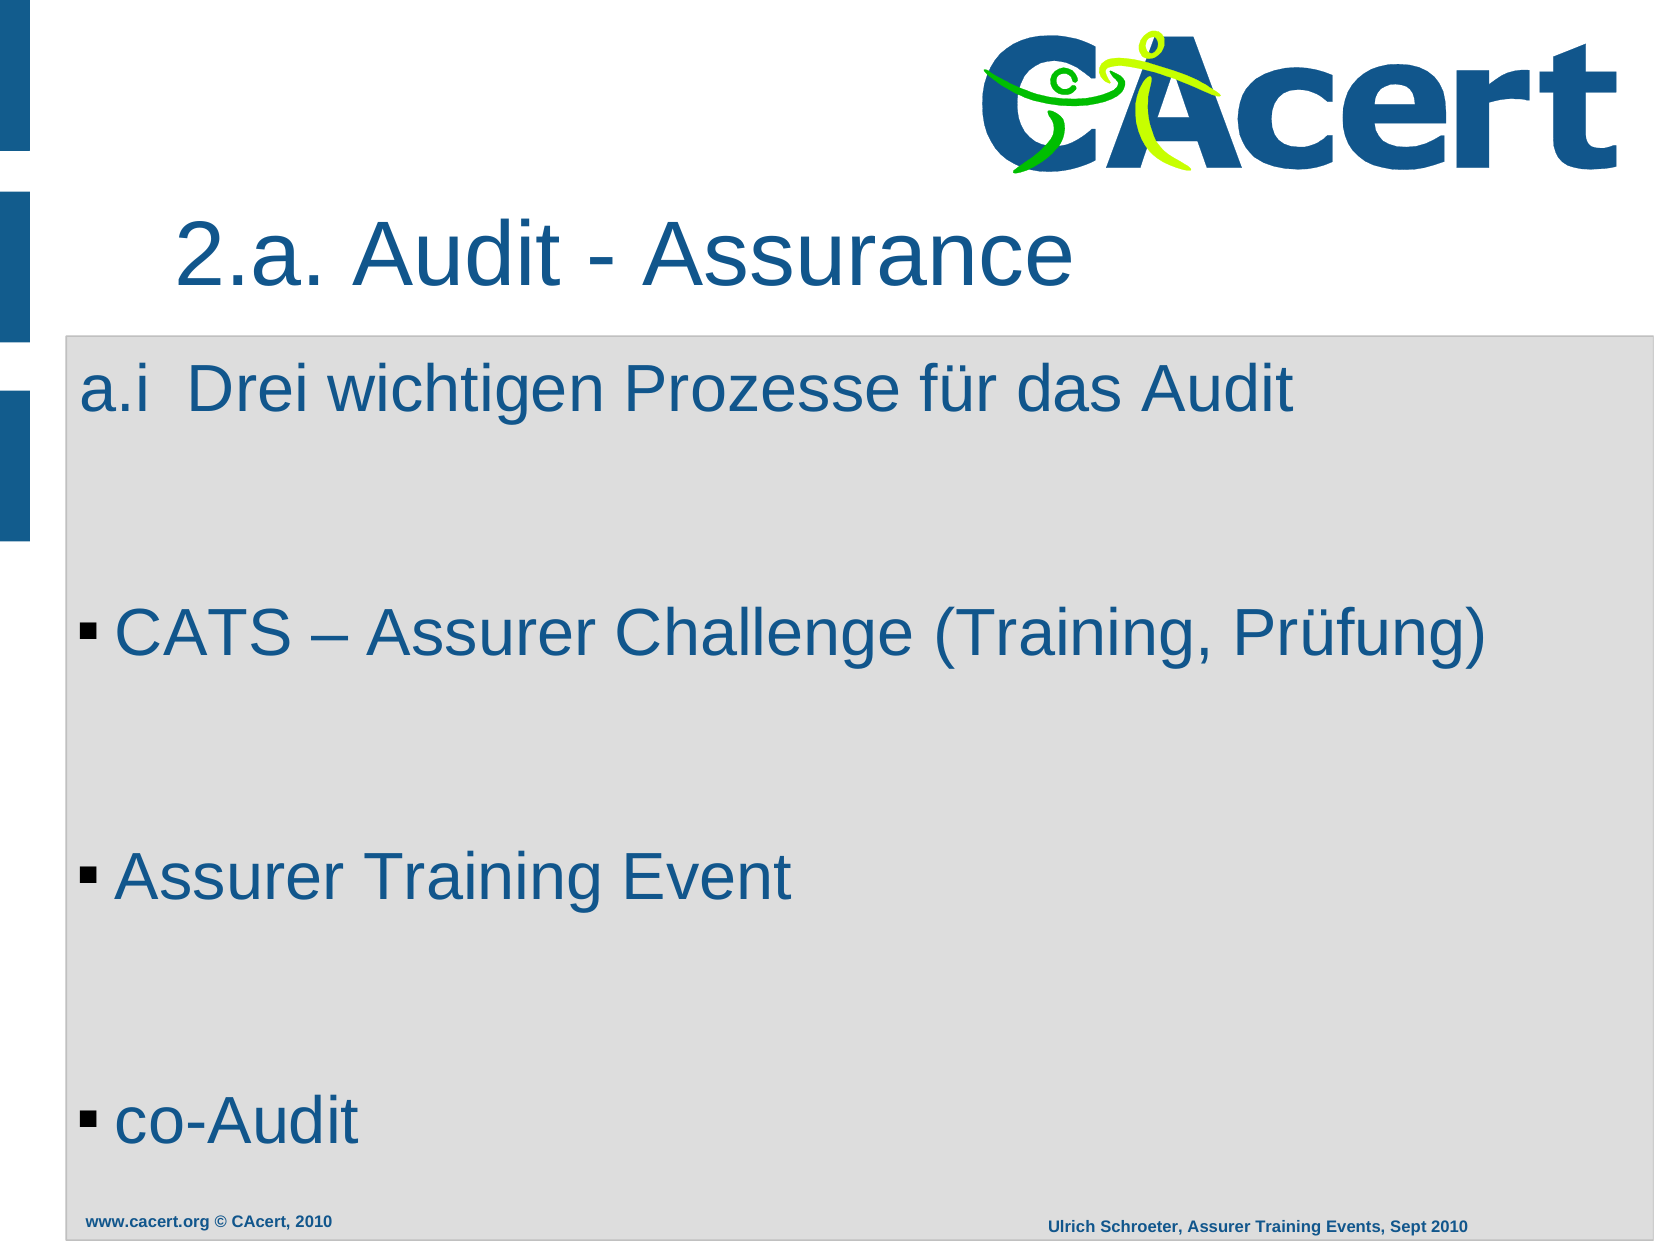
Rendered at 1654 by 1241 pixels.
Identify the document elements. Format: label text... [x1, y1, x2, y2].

text_box a.i Drei wichtigen Prozesse für das Audit CATS – Assurer Challenge (Training, Prüfung) Assurer Training Event co-Audit [64, 343, 1504, 1166]
text_box 2.a. Audit - Assurance [118, 195, 1082, 313]
